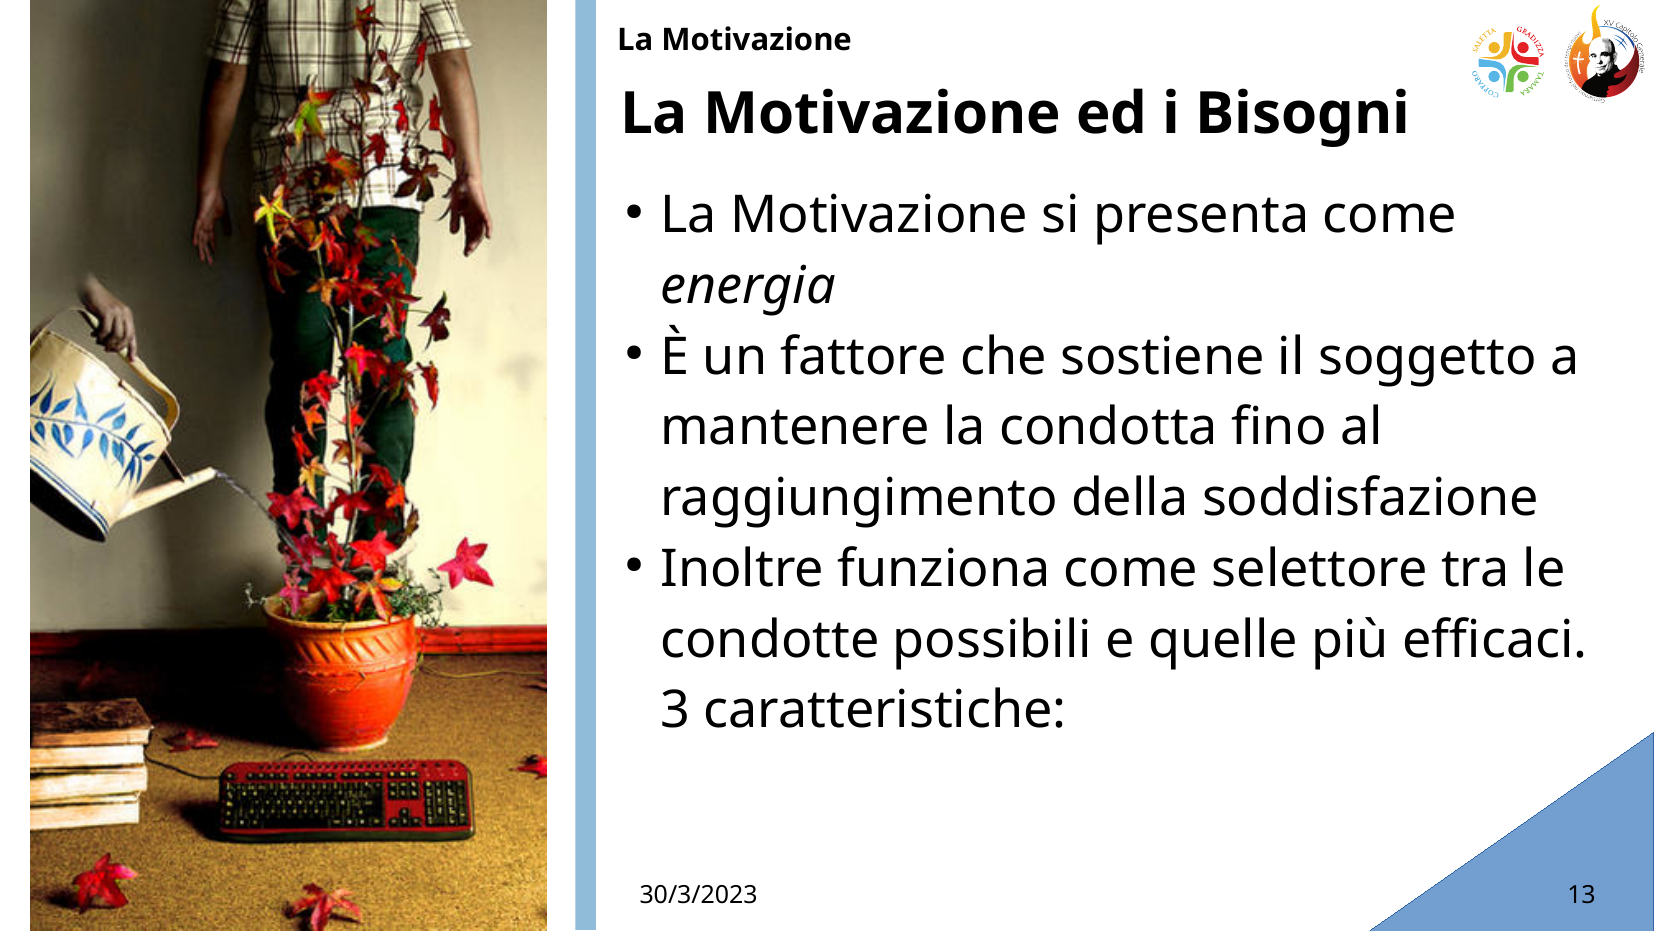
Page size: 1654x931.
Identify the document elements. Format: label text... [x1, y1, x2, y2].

picture [1563, 4, 1646, 103]
title La Motivazione ed i Bisogni [620, 70, 1617, 142]
picture [30, 0, 547, 931]
subtitle La Motivazione si presenta come energia È un fattore che sostiene il soggetto a mantenere la condotta fino al raggiungimento della soddisfazione Inoltre funziona come selettore tra le condotte possibili e quelle più efficaci. 3 caratteristiche: [624, 177, 1602, 873]
text_box La Motivazione [602, 9, 1335, 63]
